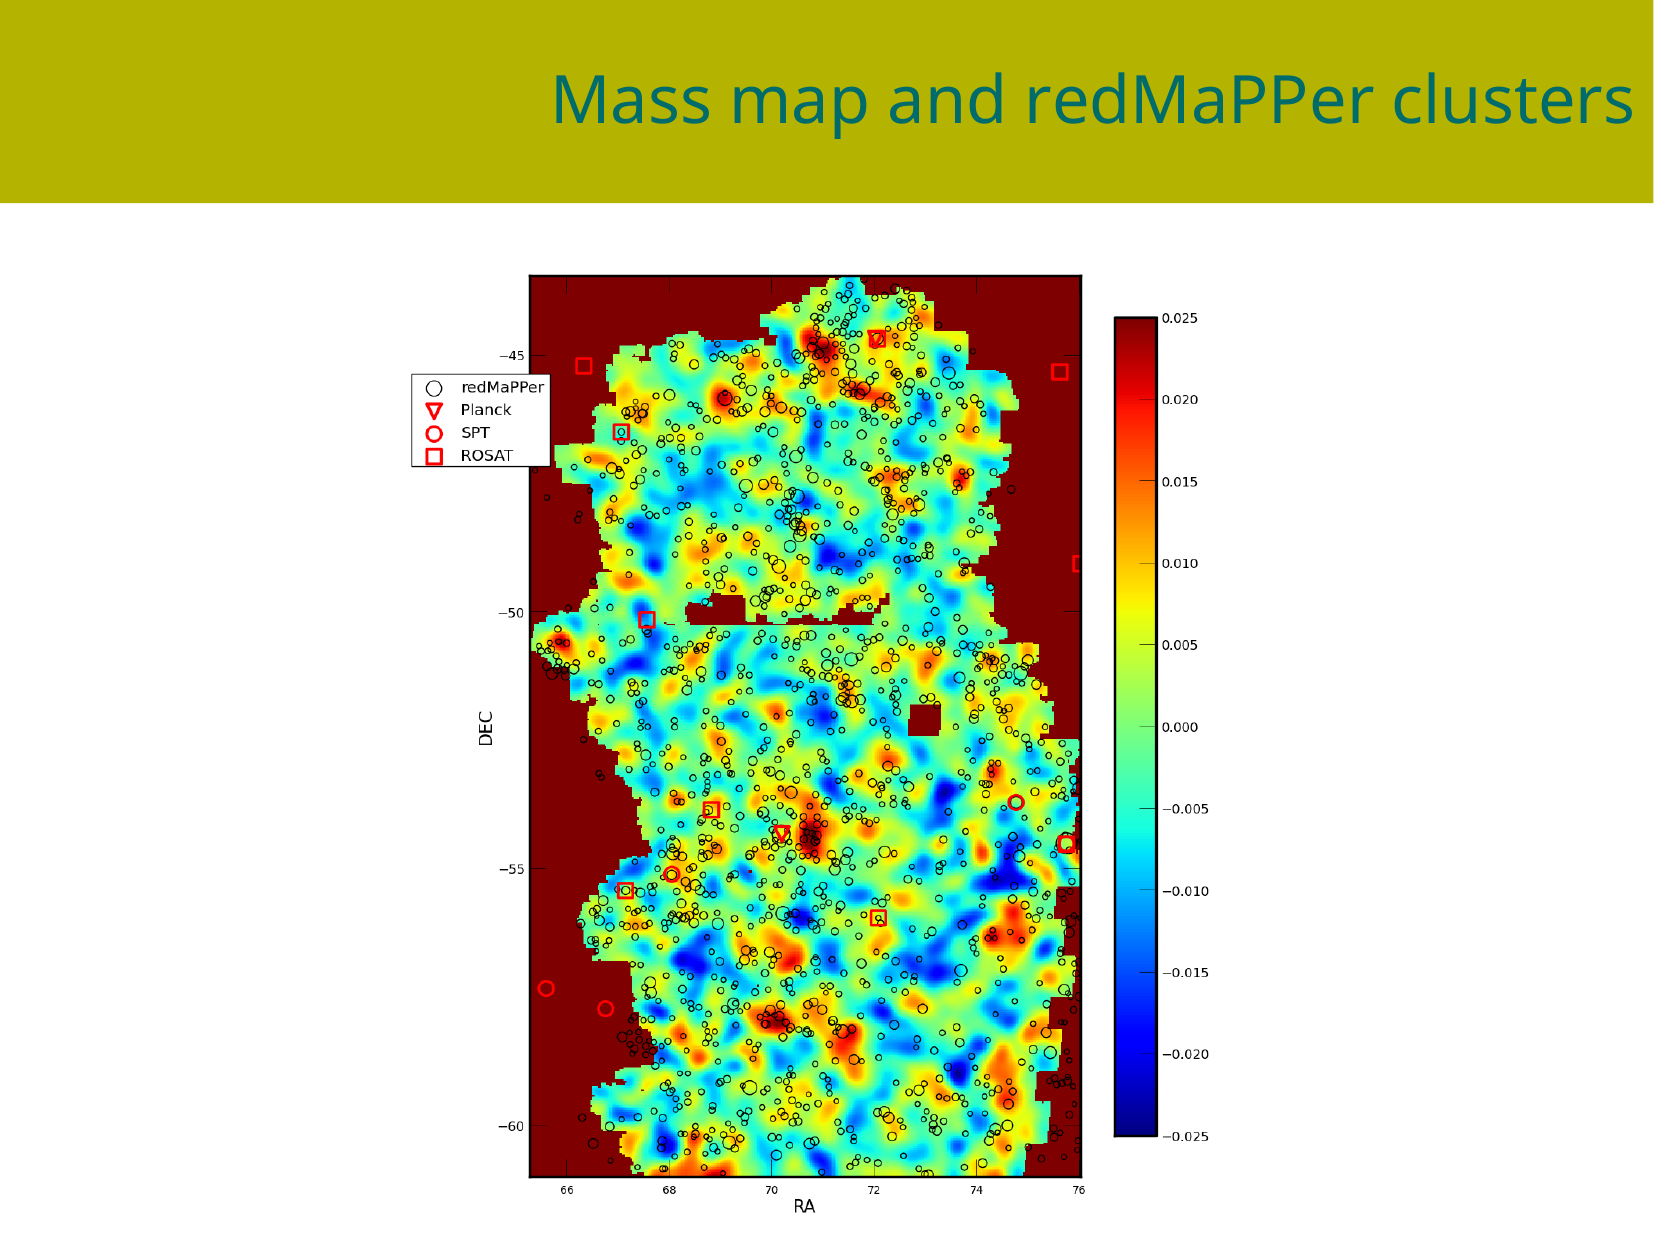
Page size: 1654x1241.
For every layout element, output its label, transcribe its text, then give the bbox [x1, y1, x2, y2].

title Mass map and redMaPPer clusters [0, 0, 1654, 204]
picture [404, 269, 1216, 1220]
